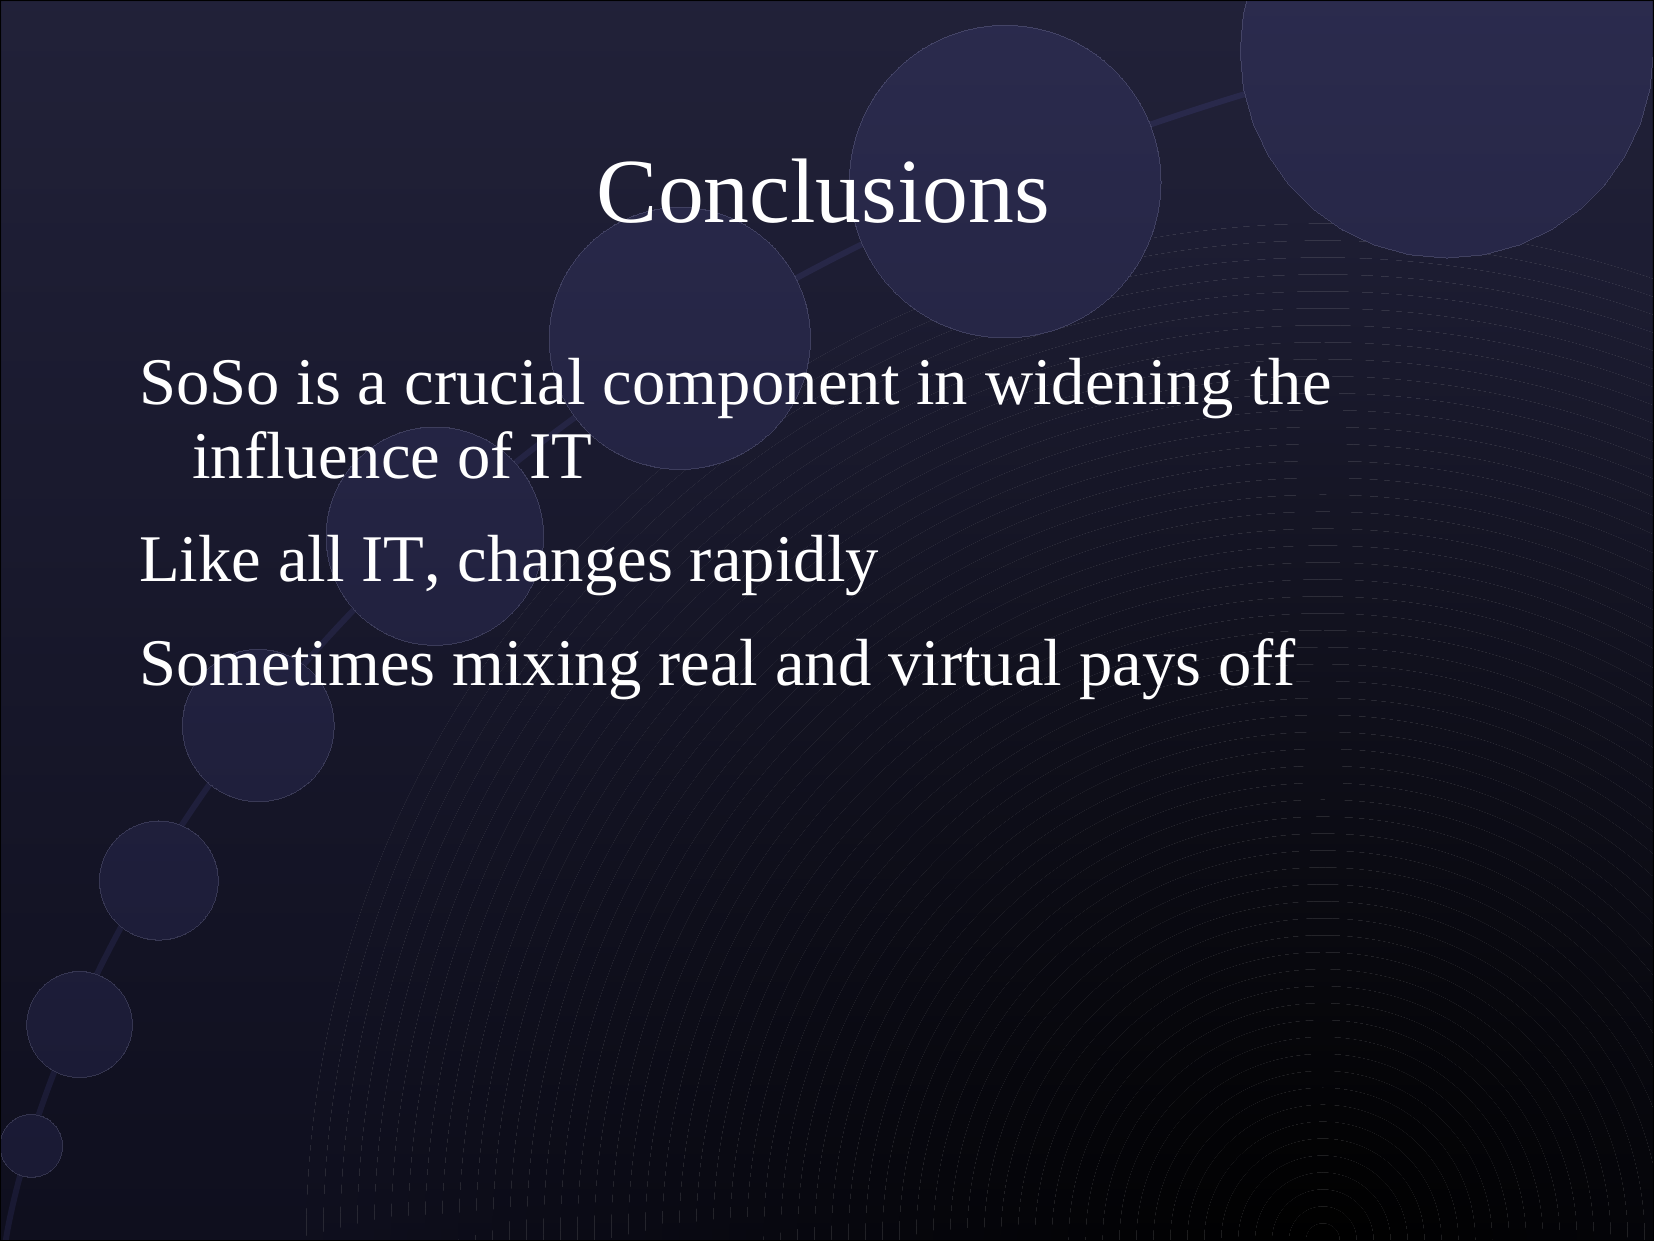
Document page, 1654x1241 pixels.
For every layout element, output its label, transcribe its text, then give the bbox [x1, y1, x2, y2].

list SoSo is a crucial component in widening the influence of IT Like all IT, changes rapidly Sometimes mixing real and virtual pays off [121, 344, 1534, 1127]
title Conclusions [118, 88, 1531, 296]
